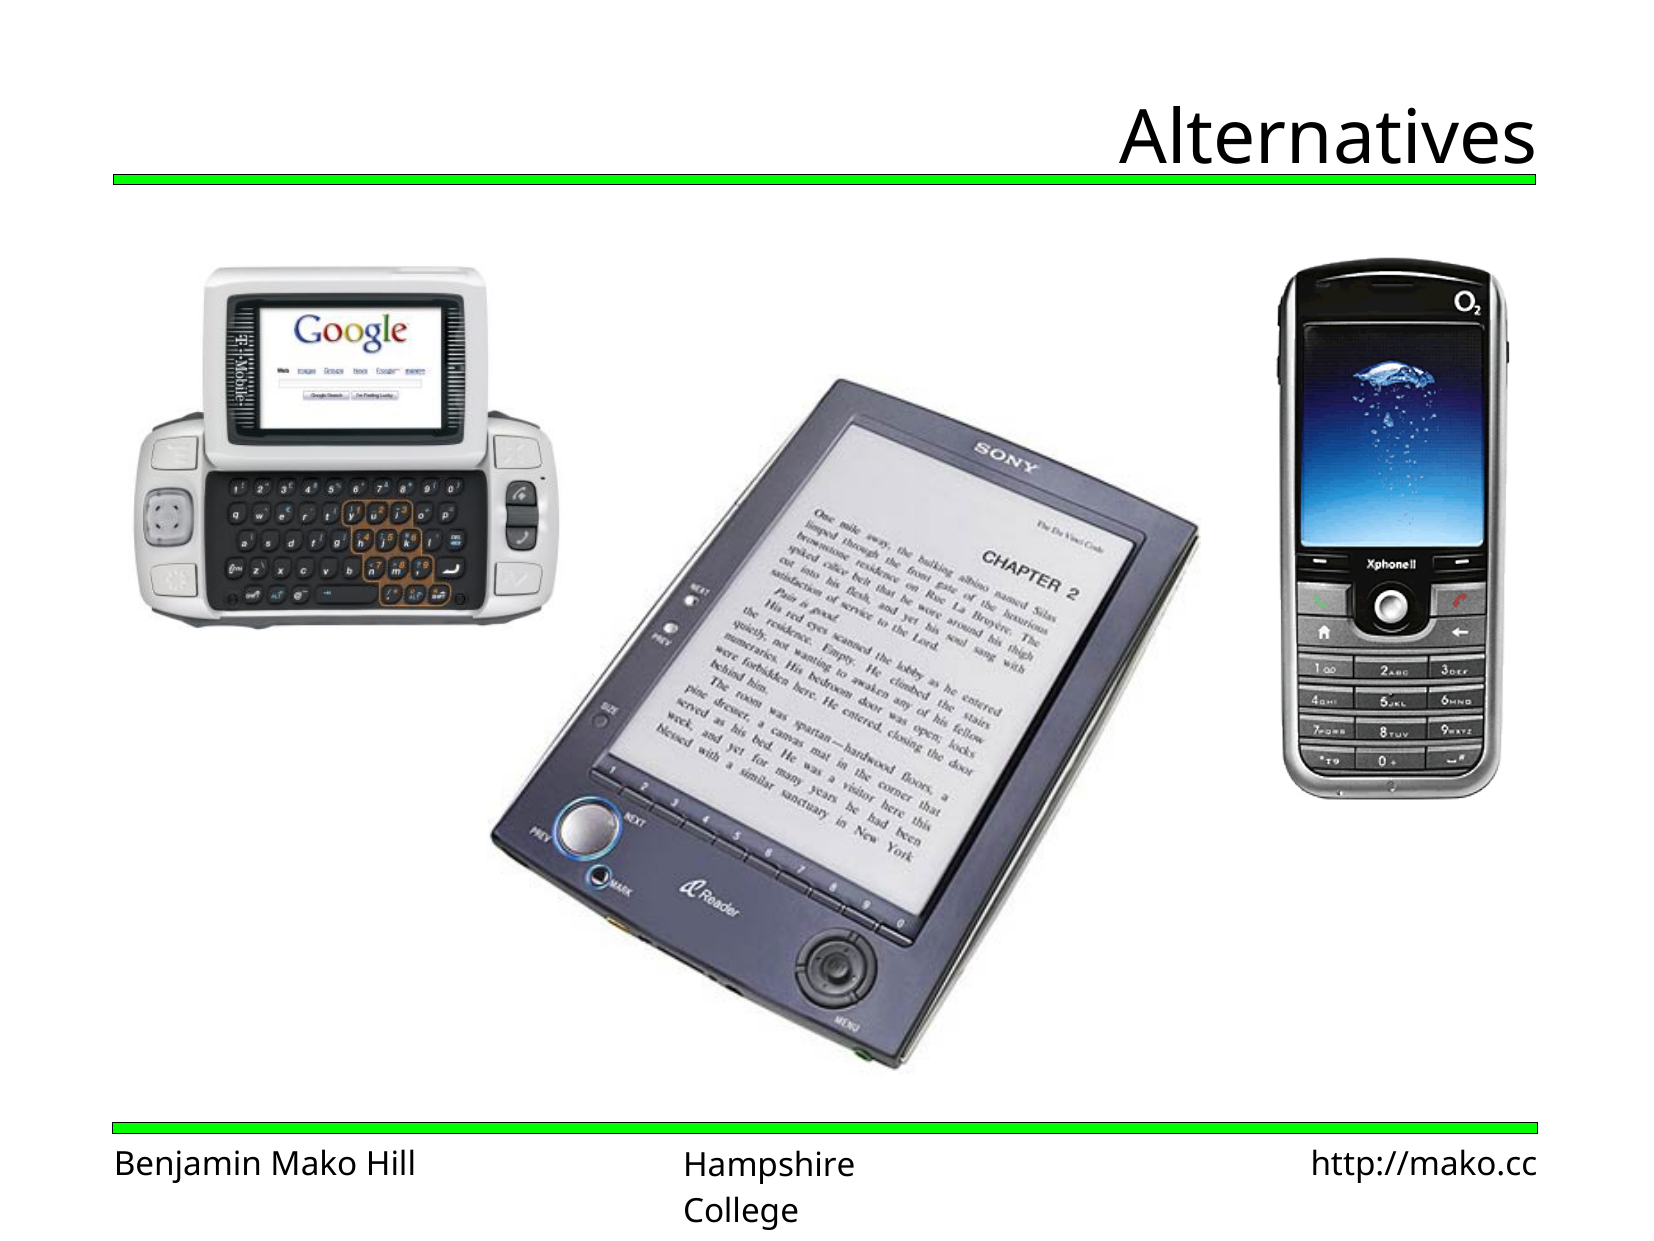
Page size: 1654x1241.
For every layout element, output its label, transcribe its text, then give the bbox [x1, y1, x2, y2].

title Alternatives [125, 70, 1538, 198]
picture [128, 239, 1654, 1083]
